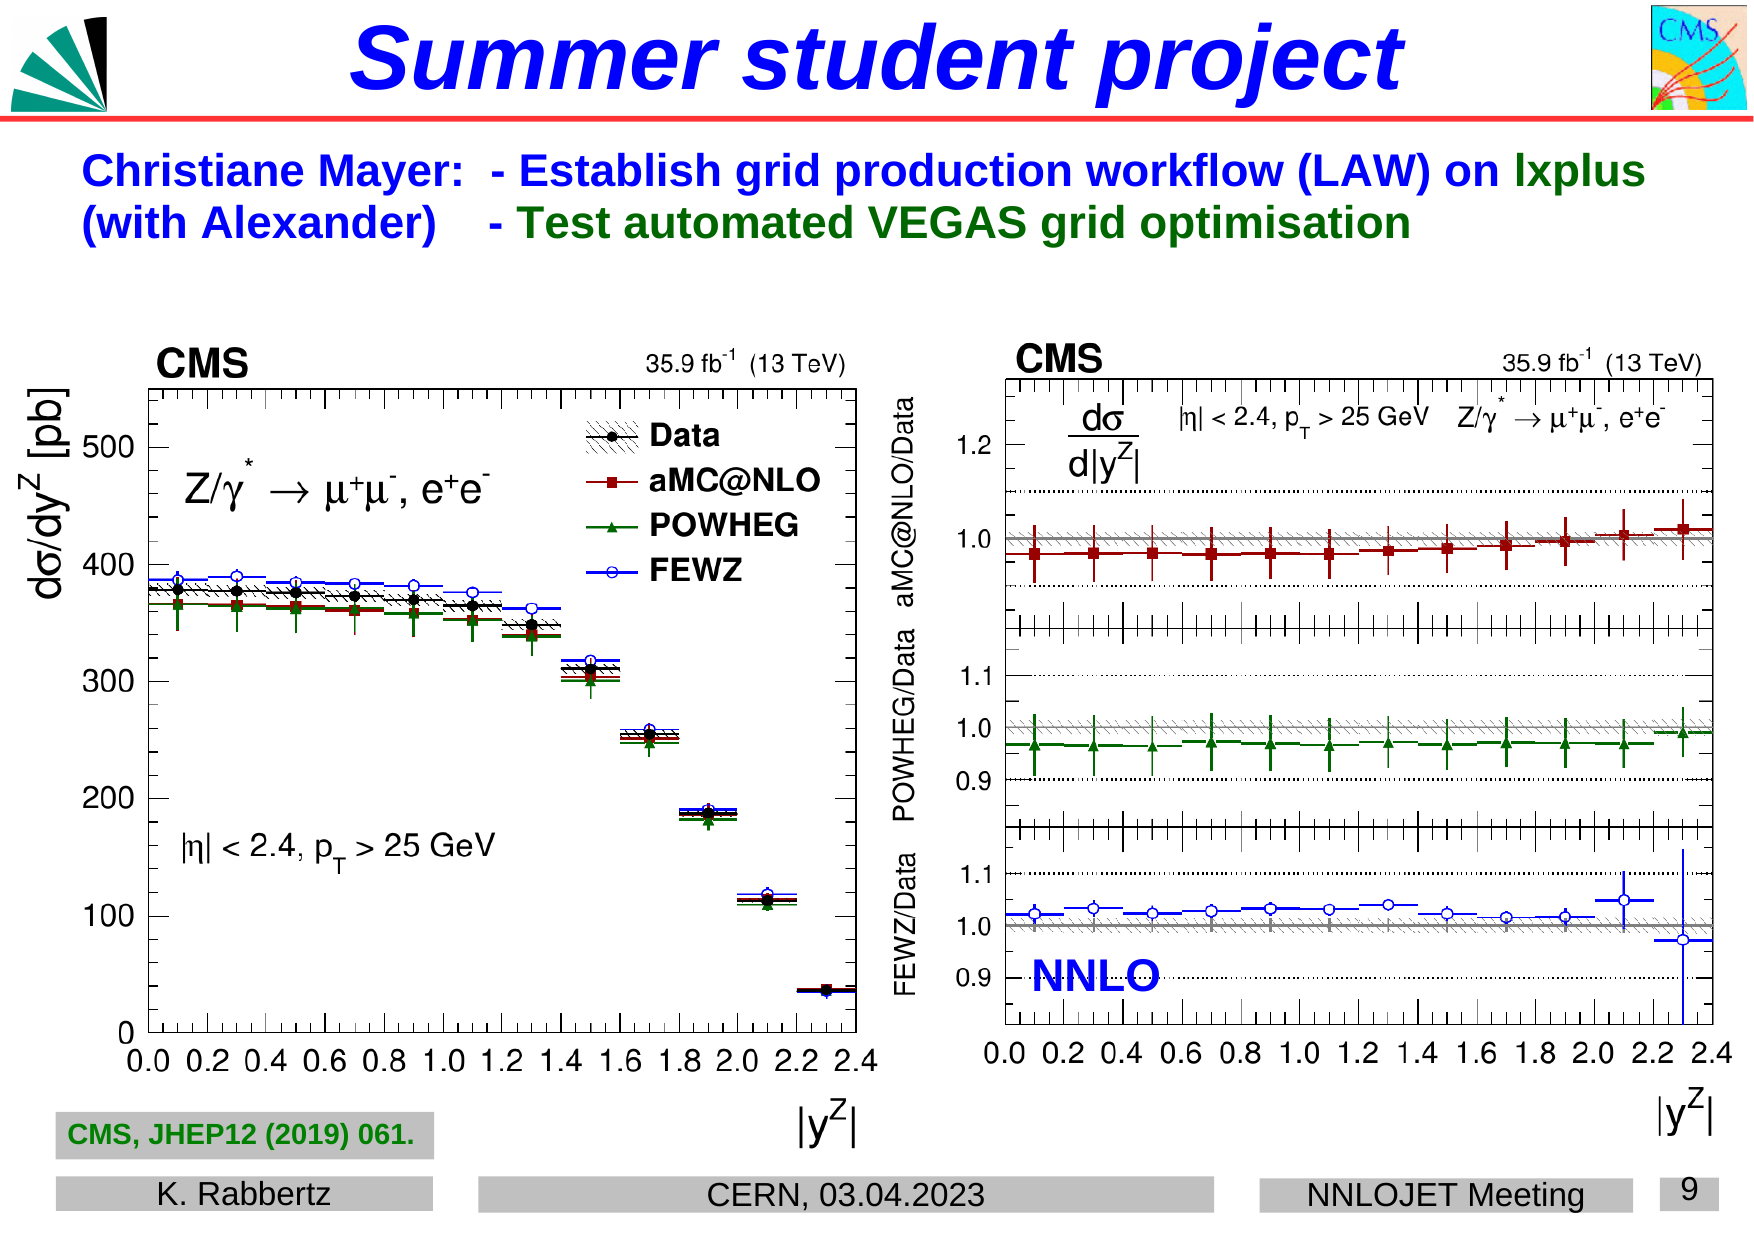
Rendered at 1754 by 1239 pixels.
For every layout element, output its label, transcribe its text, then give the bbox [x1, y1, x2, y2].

text_box Christiane Mayer: - Establish grid production workflow (LAW) on lxplus (with Alexander) - Test automated VEGAS grid optimisation [69, 139, 1685, 254]
text_box NNLO [1019, 943, 1173, 1007]
title Summer student project [124, 0, 1630, 116]
picture [11, 17, 107, 113]
picture [1651, 5, 1747, 110]
picture [11, 330, 1750, 1157]
text_box CMS, JHEP12 (2019) 061. [55, 1111, 435, 1160]
